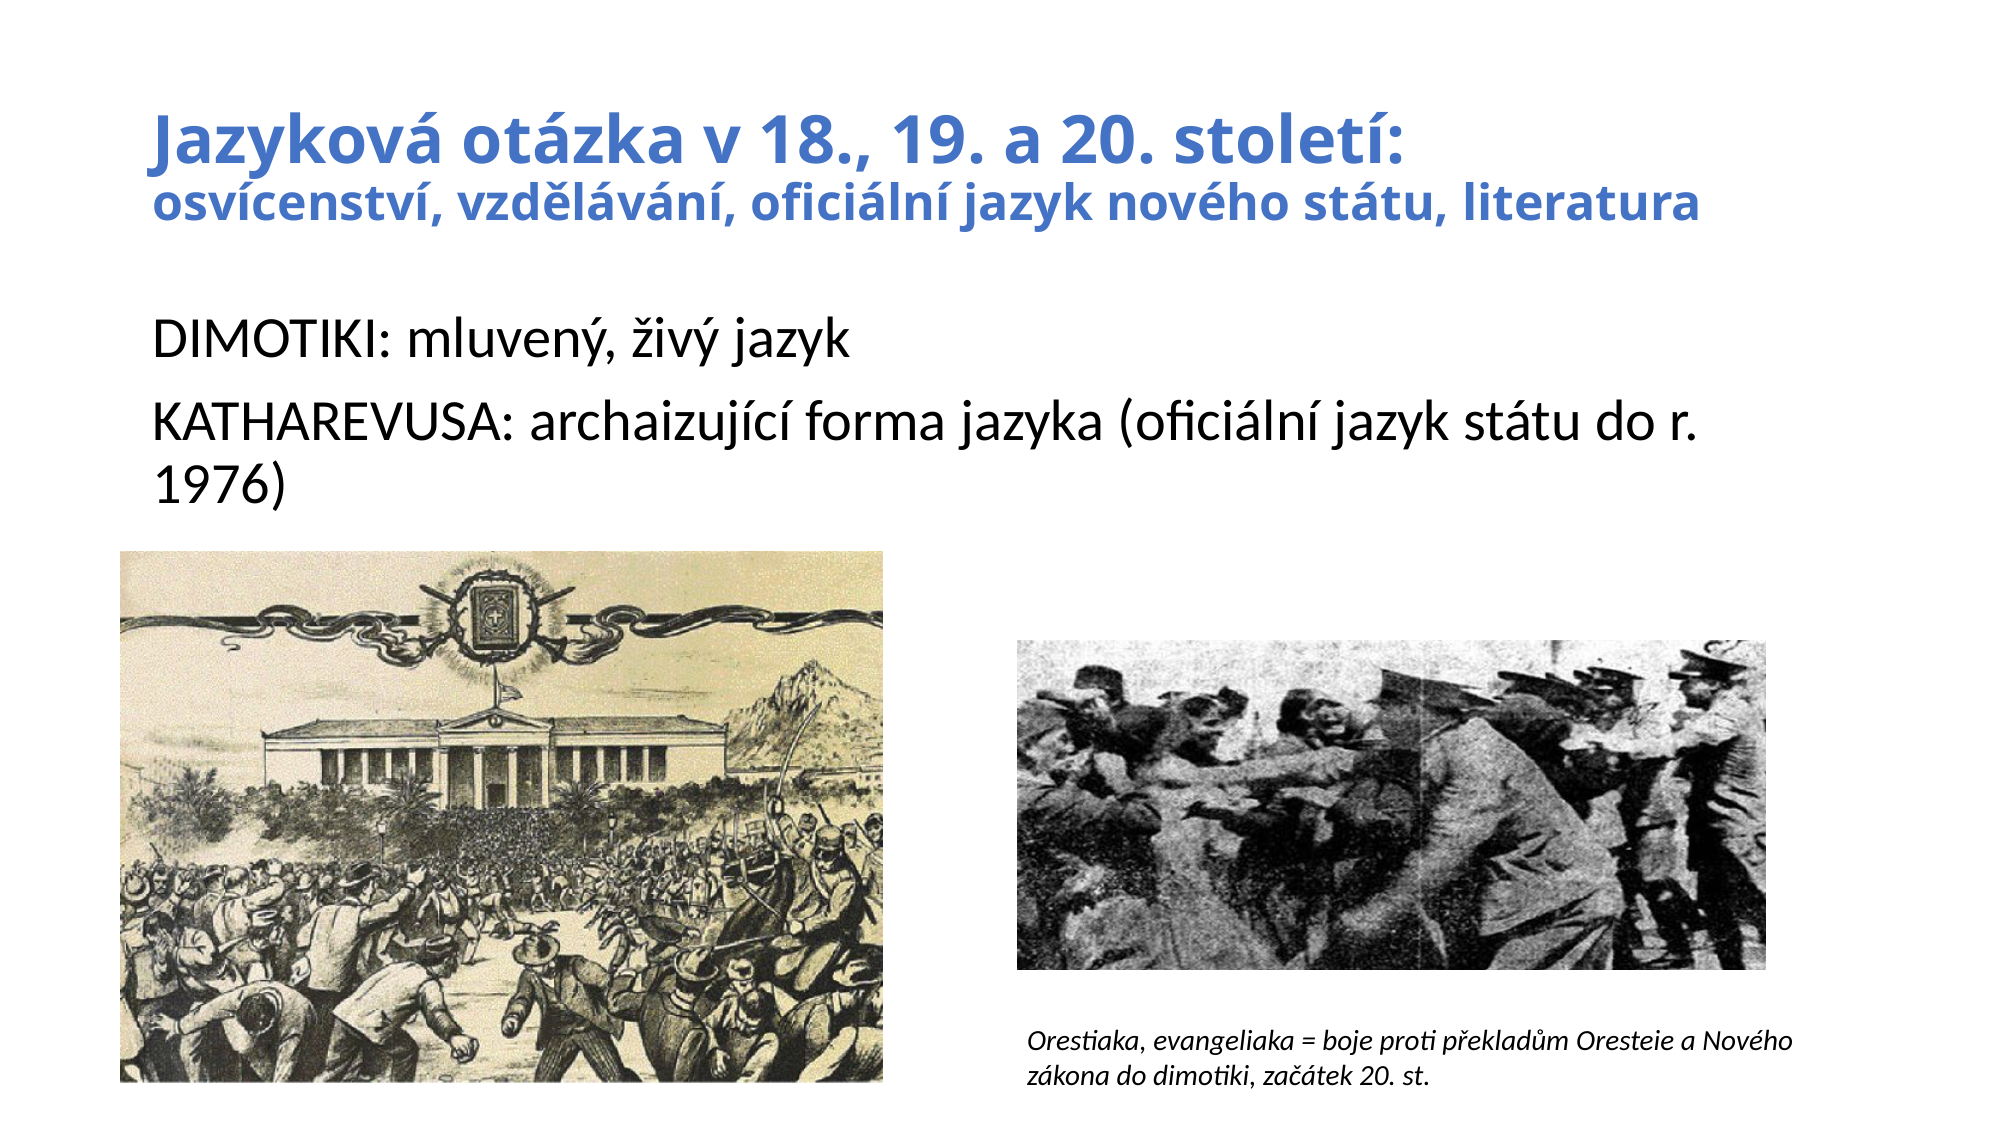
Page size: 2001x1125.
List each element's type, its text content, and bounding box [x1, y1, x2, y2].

picture [120, 551, 883, 1083]
text_box Orestiaka, evangeliaka = boje proti překladům Oresteie a Nového zákona do dimotiki, začátek 20. st. [1012, 1013, 1839, 1100]
picture [1017, 640, 1766, 970]
list DIMOTIKI: mluvený, živý jazyk KATHAREVUSA: archaizující forma jazyka (oficiální jazyk státu do r. 1976) [137, 299, 1863, 1014]
title Jazyková otázka v 18., 19. a 20. století: osvícenství, vzdělávání, oficiální jazyk nového státu, literatura [137, 59, 1863, 278]
